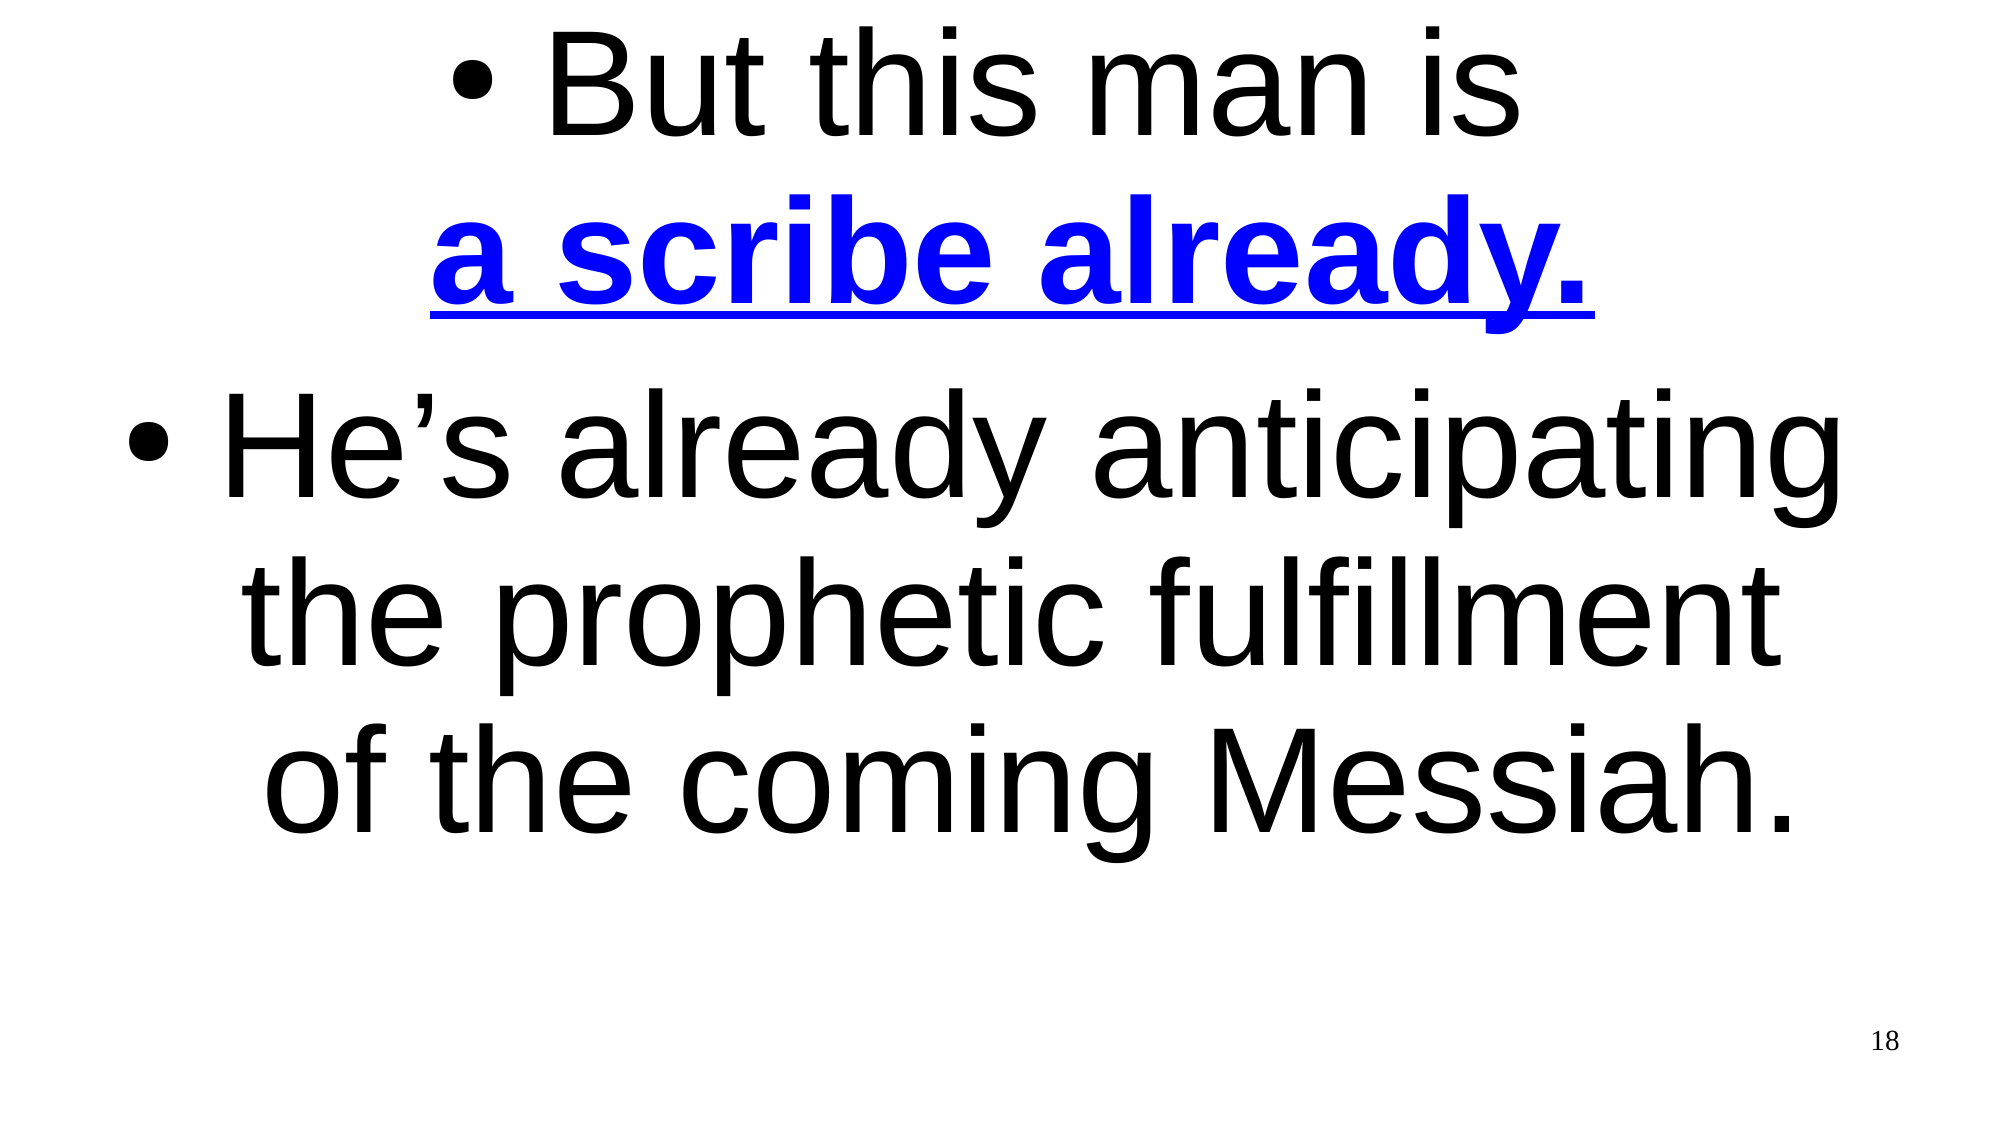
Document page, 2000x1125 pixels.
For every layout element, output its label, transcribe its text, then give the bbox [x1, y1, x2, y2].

list But this man is a scribe already. He’s already anticipating the prophetic fulfillment of the coming Messiah. [0, 0, 1996, 1123]
